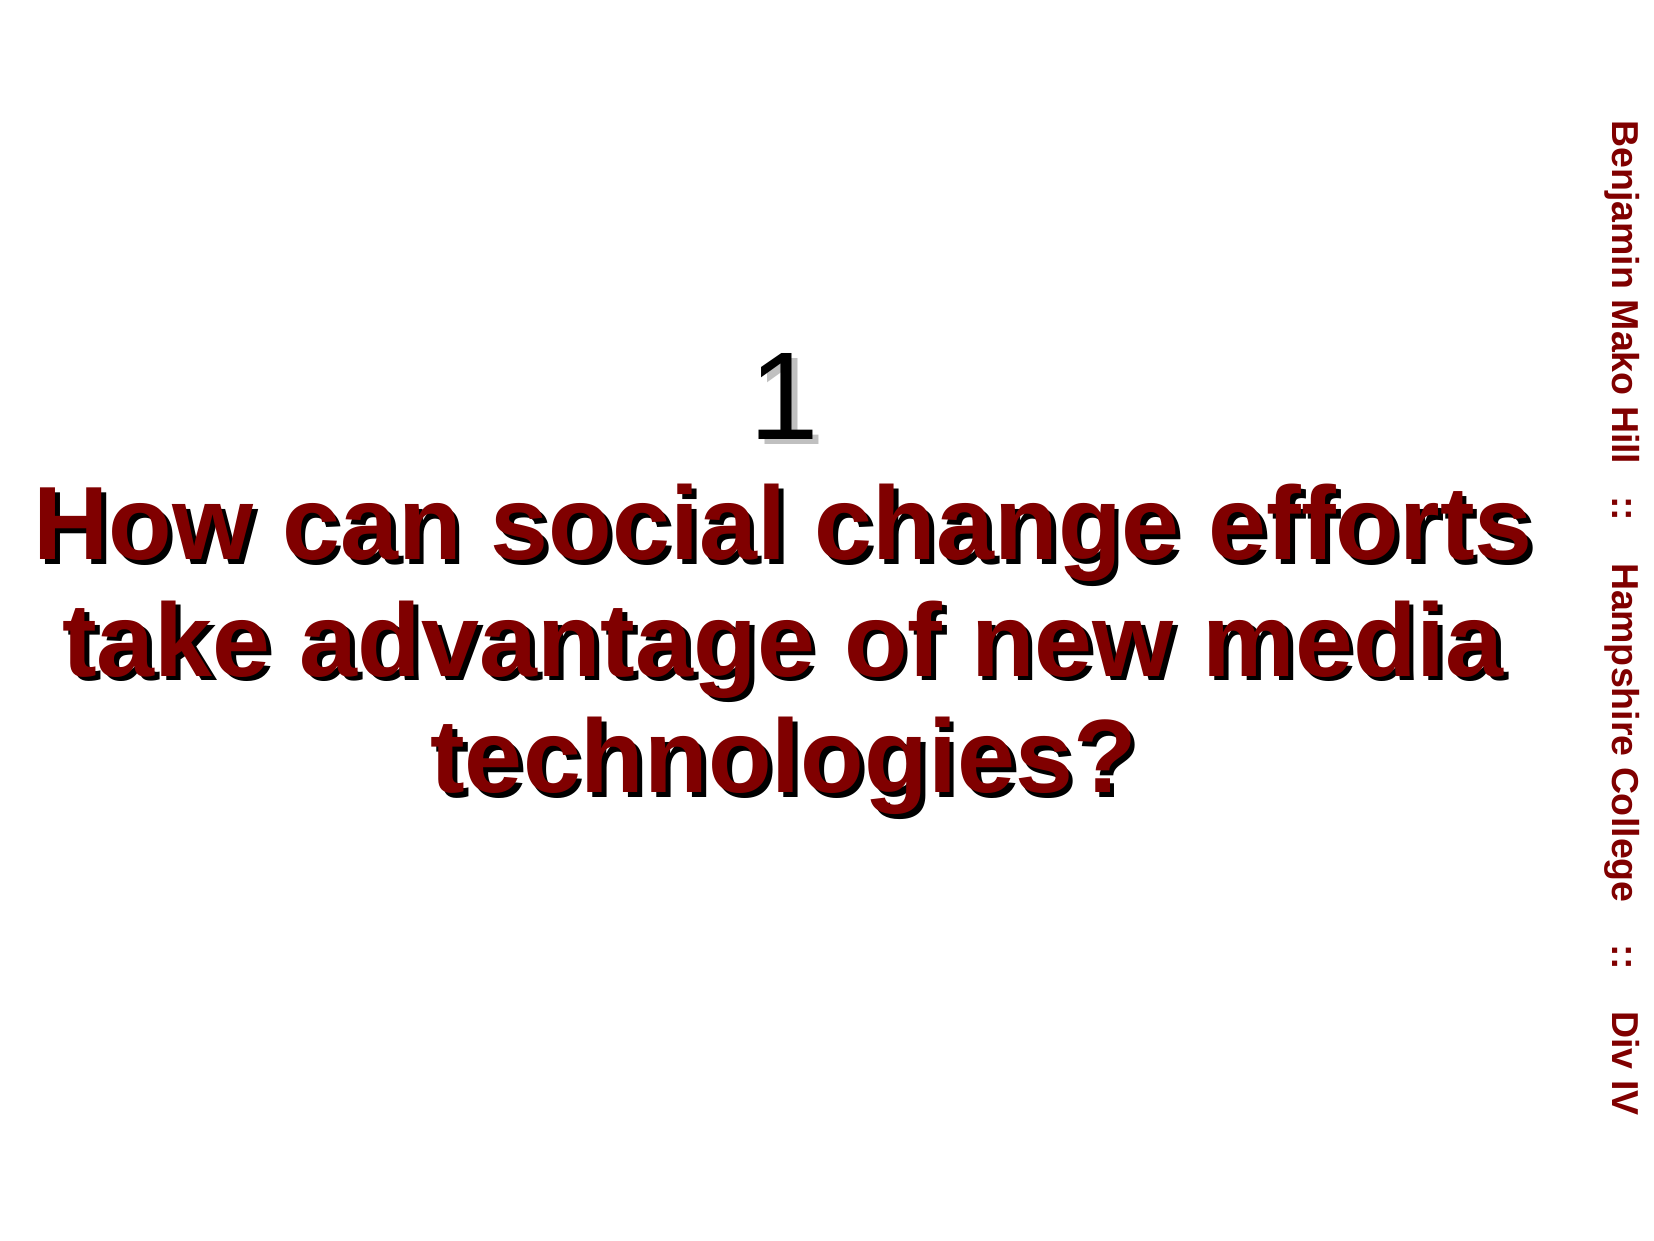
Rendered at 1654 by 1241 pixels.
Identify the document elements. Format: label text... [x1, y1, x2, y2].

title 1 How can social change efforts take advantage of new media technologies? [24, 307, 1544, 833]
